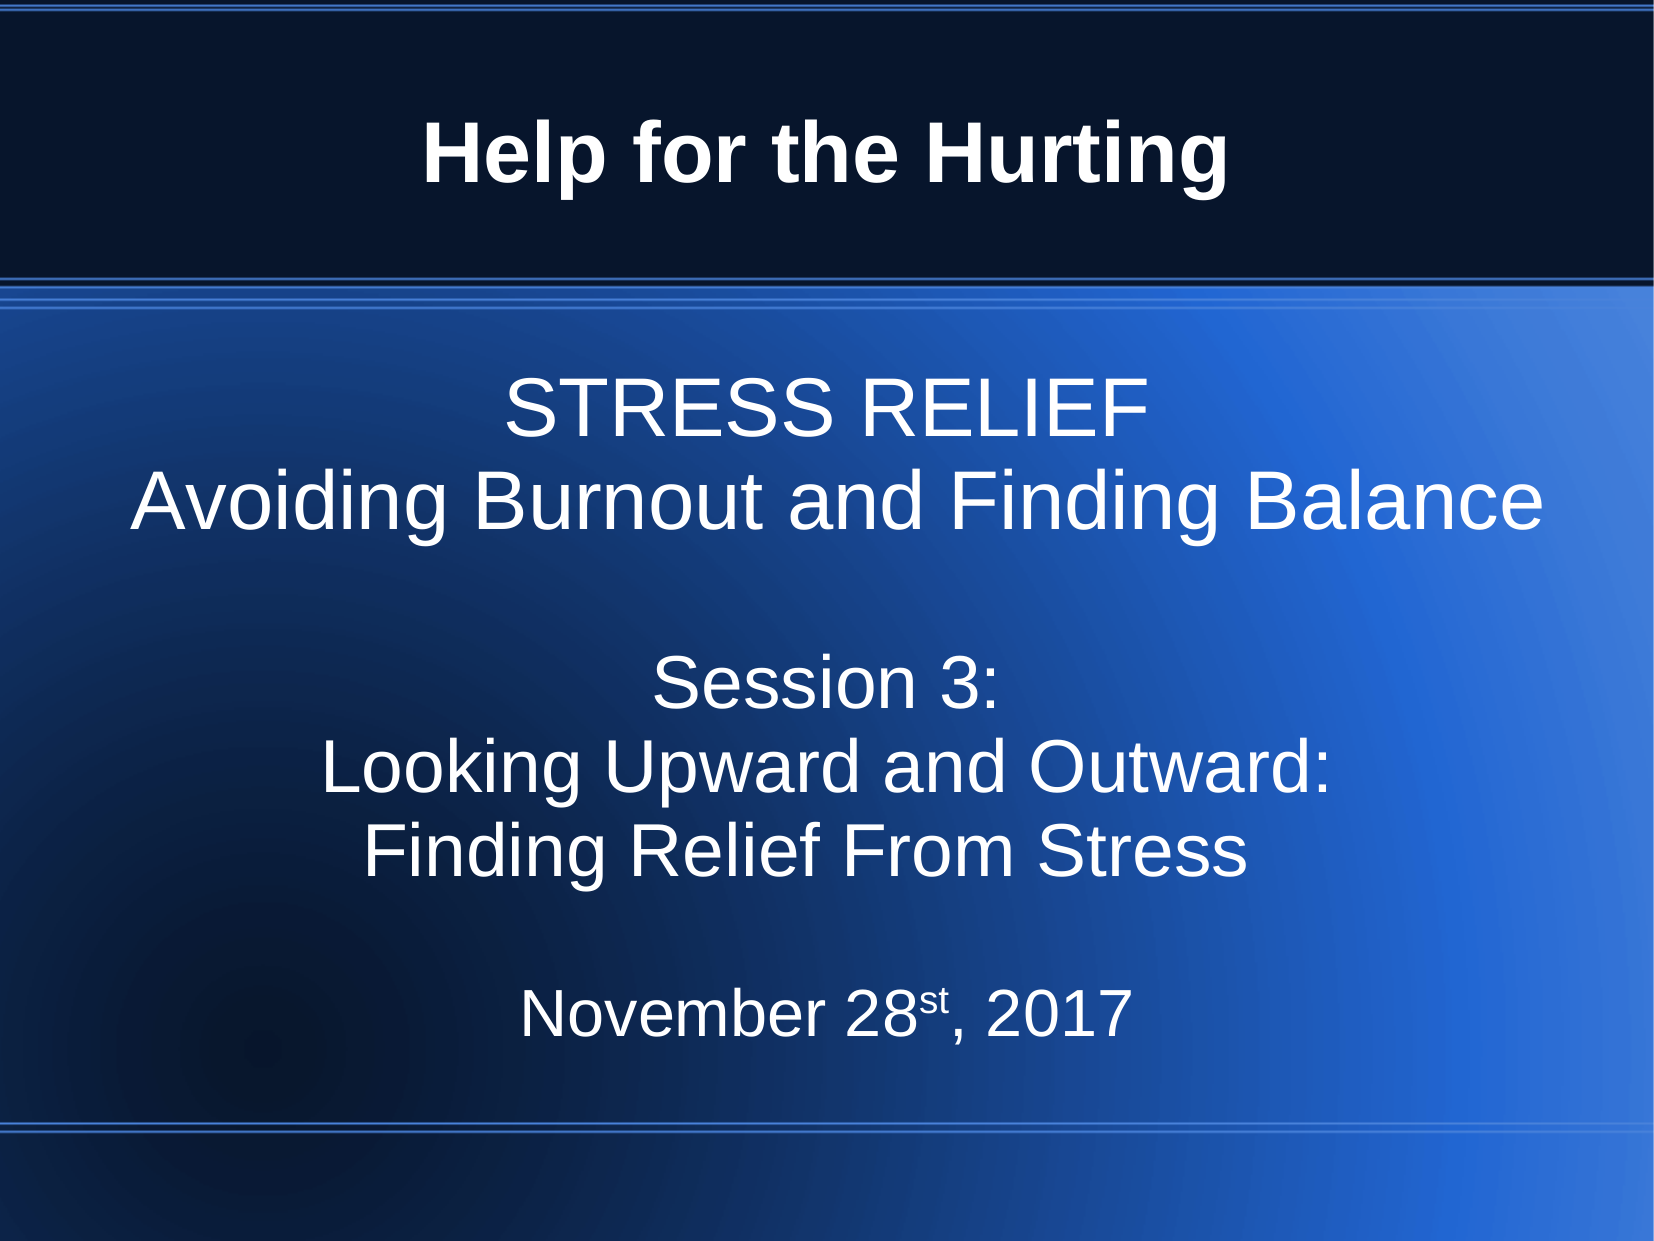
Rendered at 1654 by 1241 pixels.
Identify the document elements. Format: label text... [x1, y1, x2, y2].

title Help for the Hurting [82, 49, 1571, 257]
picture [0, 0, 1654, 1241]
subtitle STRESS RELIEF Avoiding Burnout and Finding Balance Session 3: Looking Upward and Outward: Finding Relief From Stress November 28st, 2017 [82, 355, 1571, 1058]
